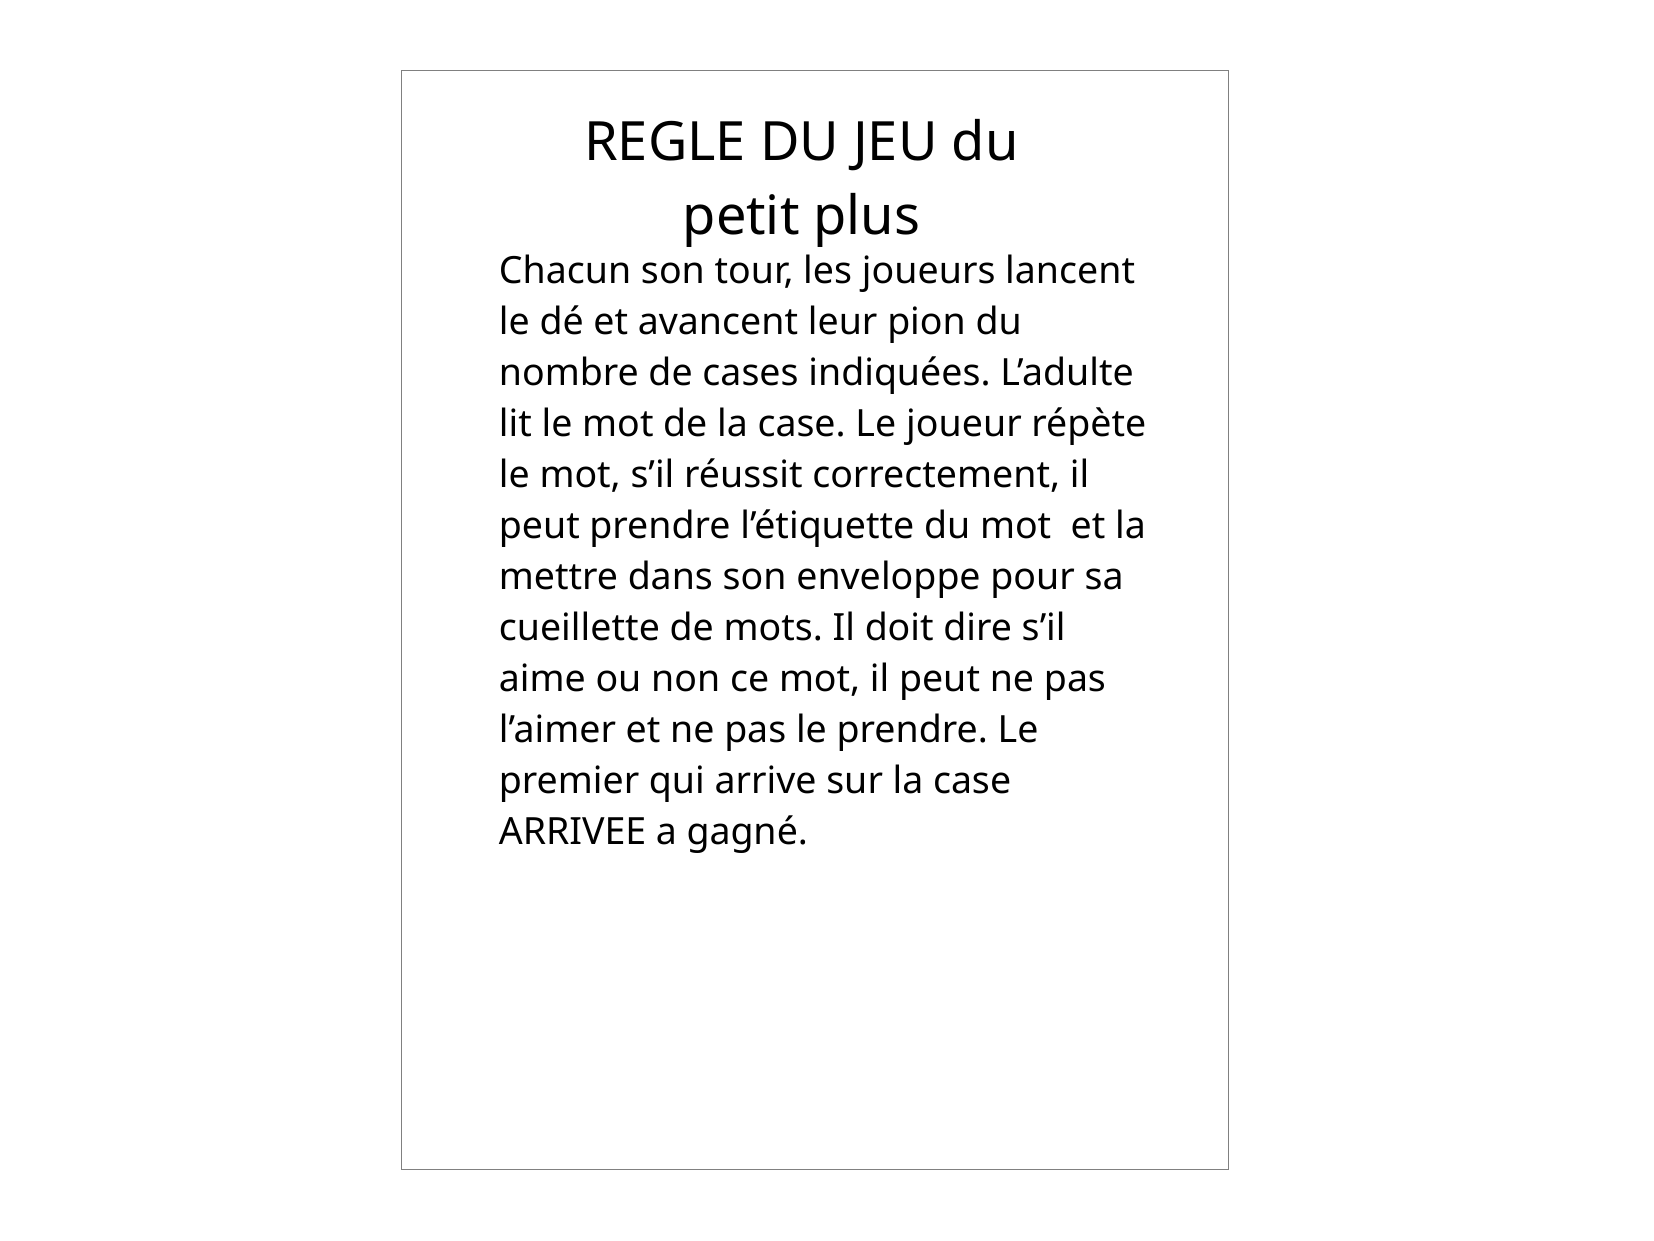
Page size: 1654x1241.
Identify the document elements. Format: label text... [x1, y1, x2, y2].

text_box Chacun son tour, les joueurs lancent le dé et avancent leur pion du nombre de cases indiquées. L’adulte lit le mot de la case. Le joueur répète le mot, s’il réussit correctement, il peut prendre l’étiquette du mot et la mettre dans son enveloppe pour sa cueillette de mots. Il doit dire s’il aime ou non ce mot, il peut ne pas l’aimer et ne pas le prendre. Le premier qui arrive sur la case ARRIVEE a gagné. [484, 236, 1170, 1075]
text_box REGLE DU JEU du petit plus [543, 94, 1060, 213]
